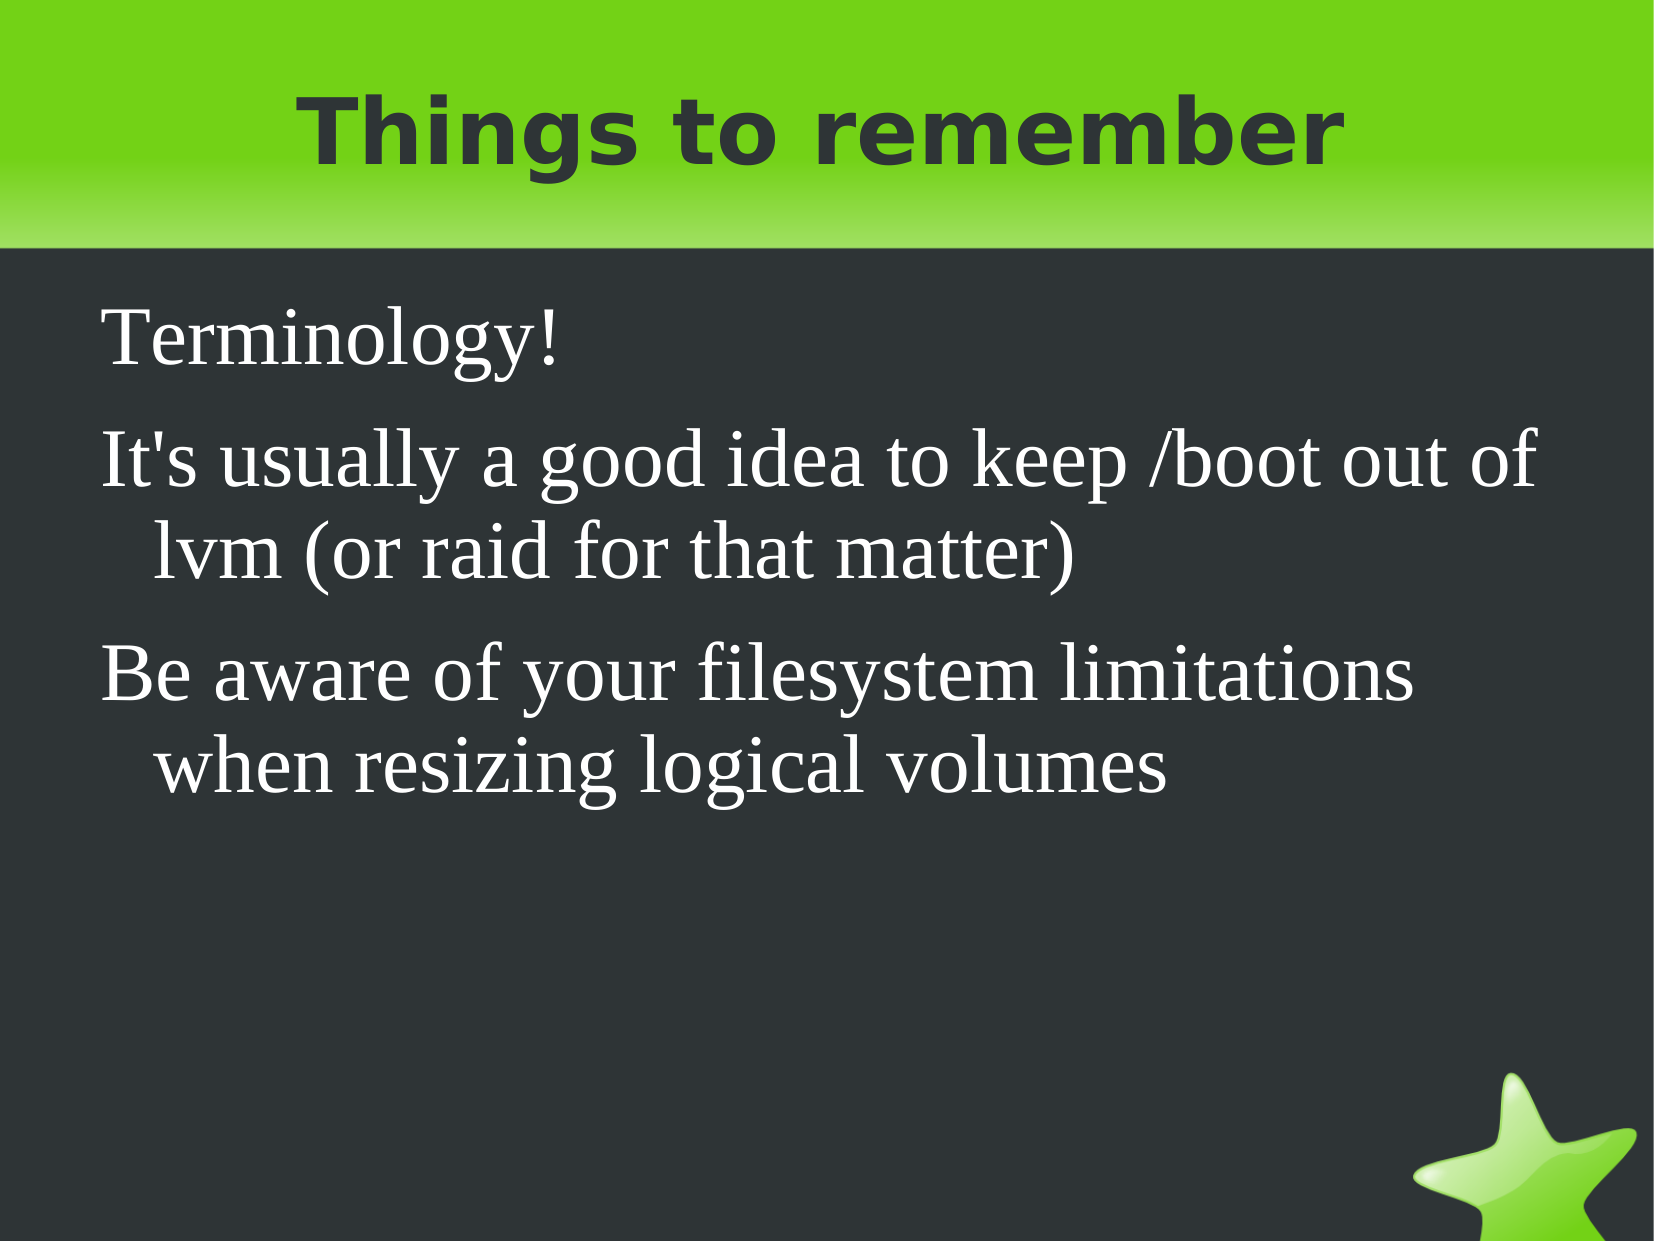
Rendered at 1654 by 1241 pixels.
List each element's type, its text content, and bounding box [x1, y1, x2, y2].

list Terminology! It's usually a good idea to keep /boot out of lvm (or raid for that matter) Be aware of your filesystem limitations when resizing logical volumes [82, 290, 1571, 1201]
picture [0, 0, 1654, 1241]
title Things to remember [76, 36, 1565, 229]
